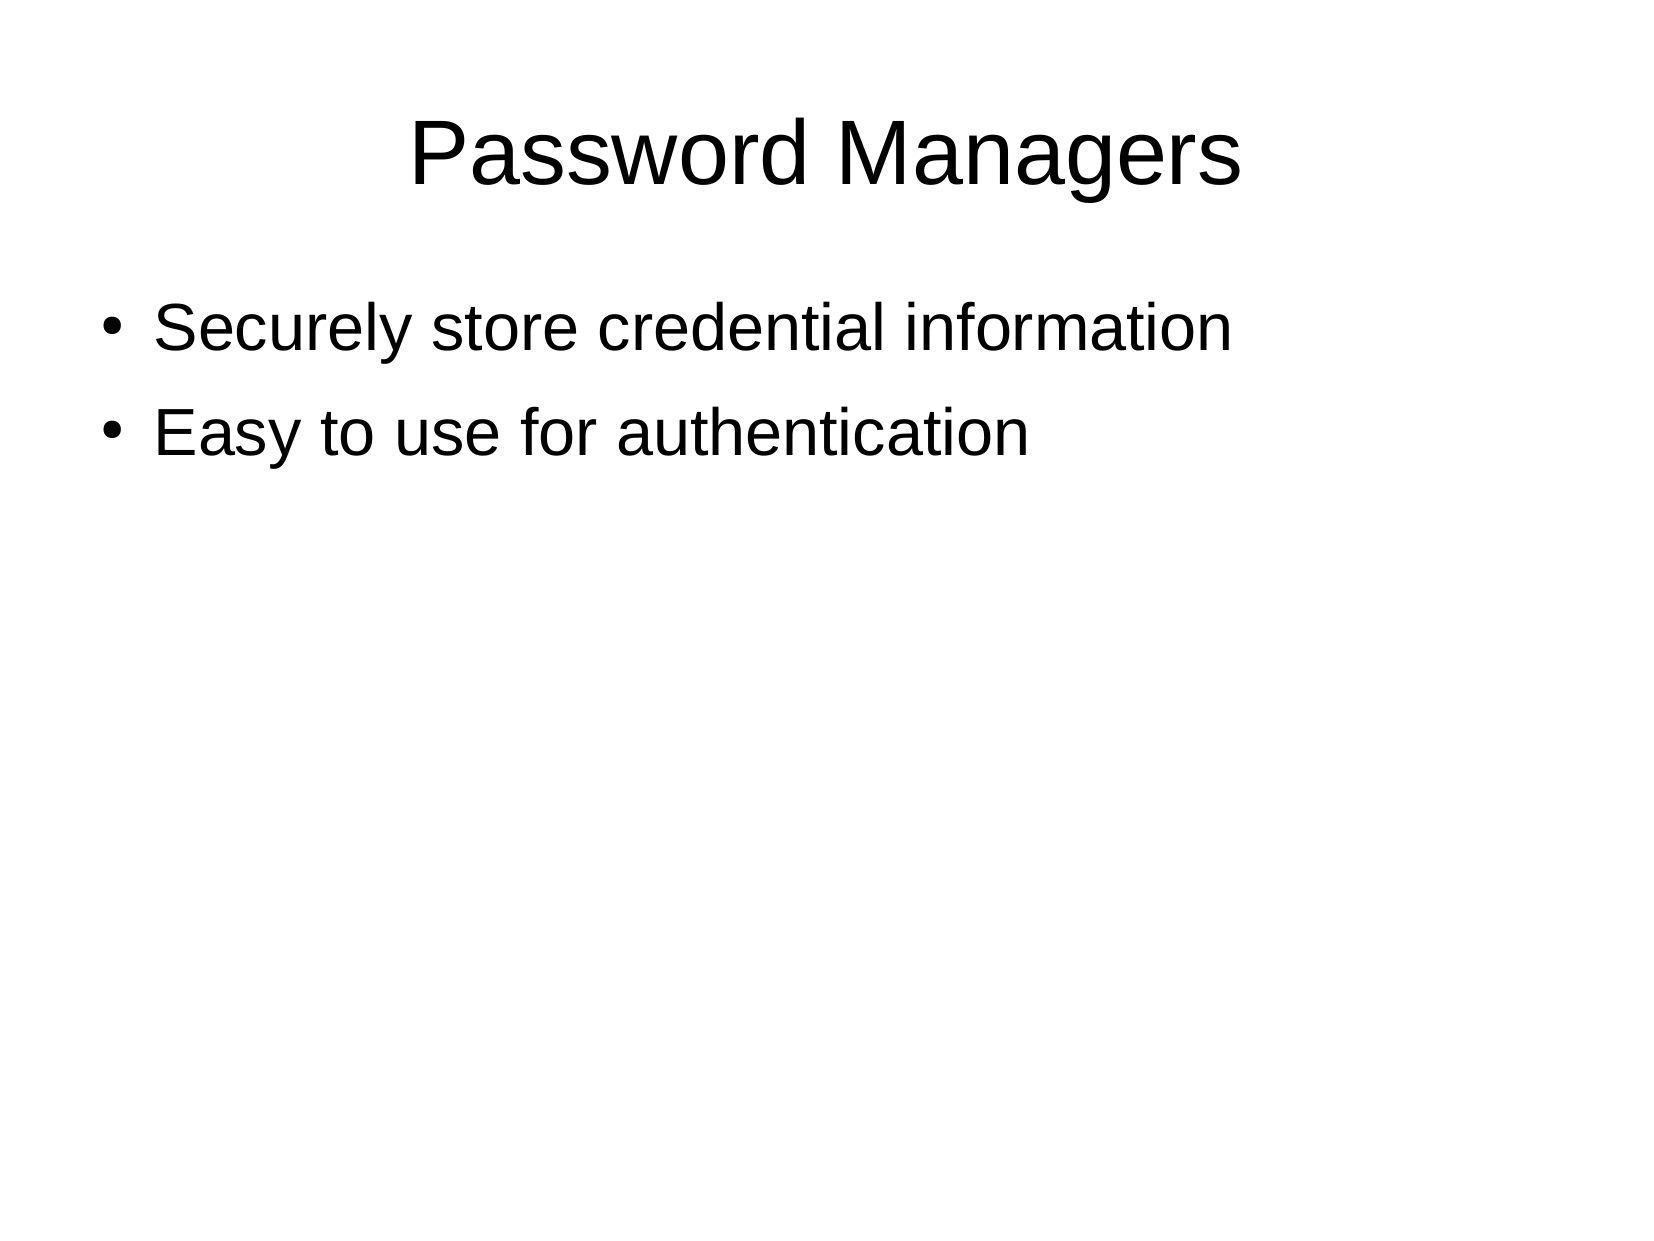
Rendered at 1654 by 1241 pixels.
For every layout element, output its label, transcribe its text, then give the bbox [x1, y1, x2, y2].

title Password Managers [82, 49, 1571, 257]
list Securely store credential information Easy to use for authentication [82, 290, 1538, 1010]
